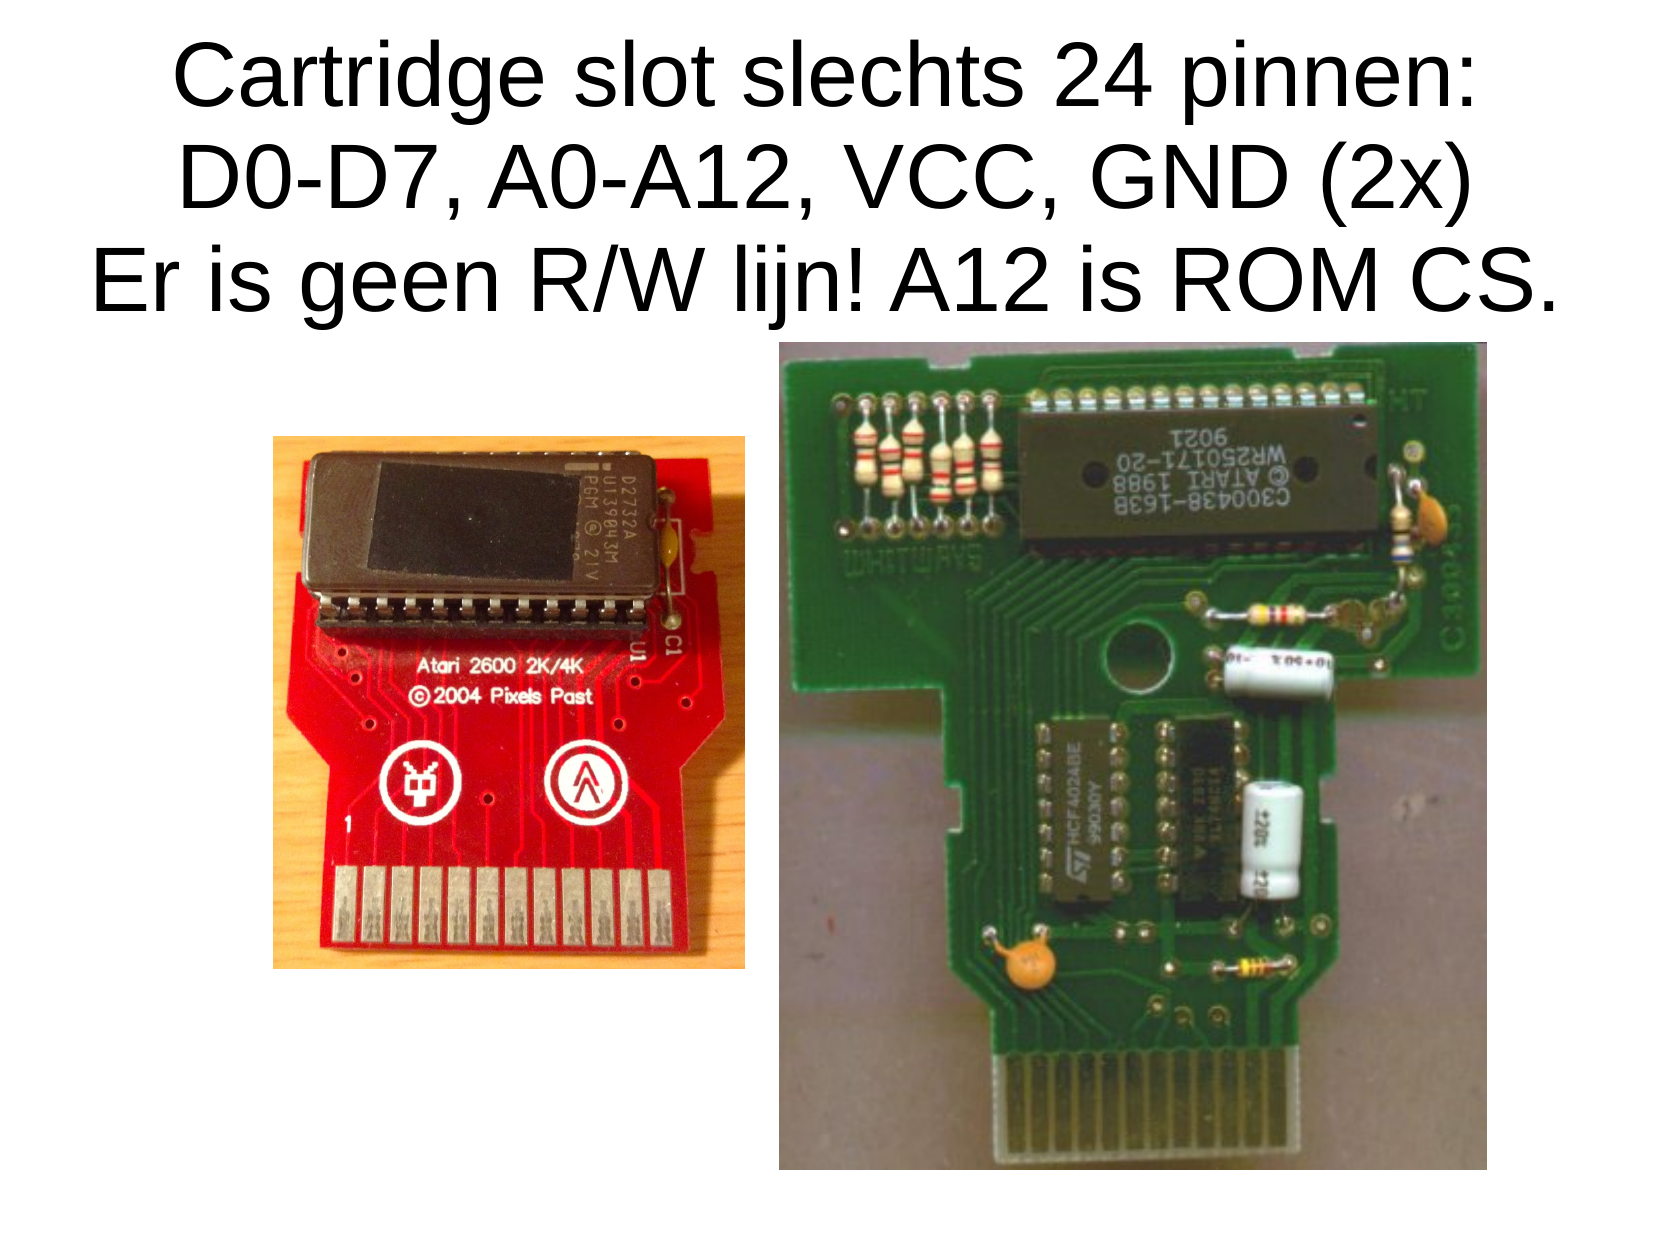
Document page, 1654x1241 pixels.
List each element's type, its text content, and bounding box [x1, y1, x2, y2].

picture [273, 436, 745, 969]
title Cartridge slot slechts 24 pinnen: D0-D7, A0-A12, VCC, GND (2x) Er is geen R/W lijn! A12 is ROM CS. [0, 23, 1654, 331]
picture [779, 342, 1487, 1170]
